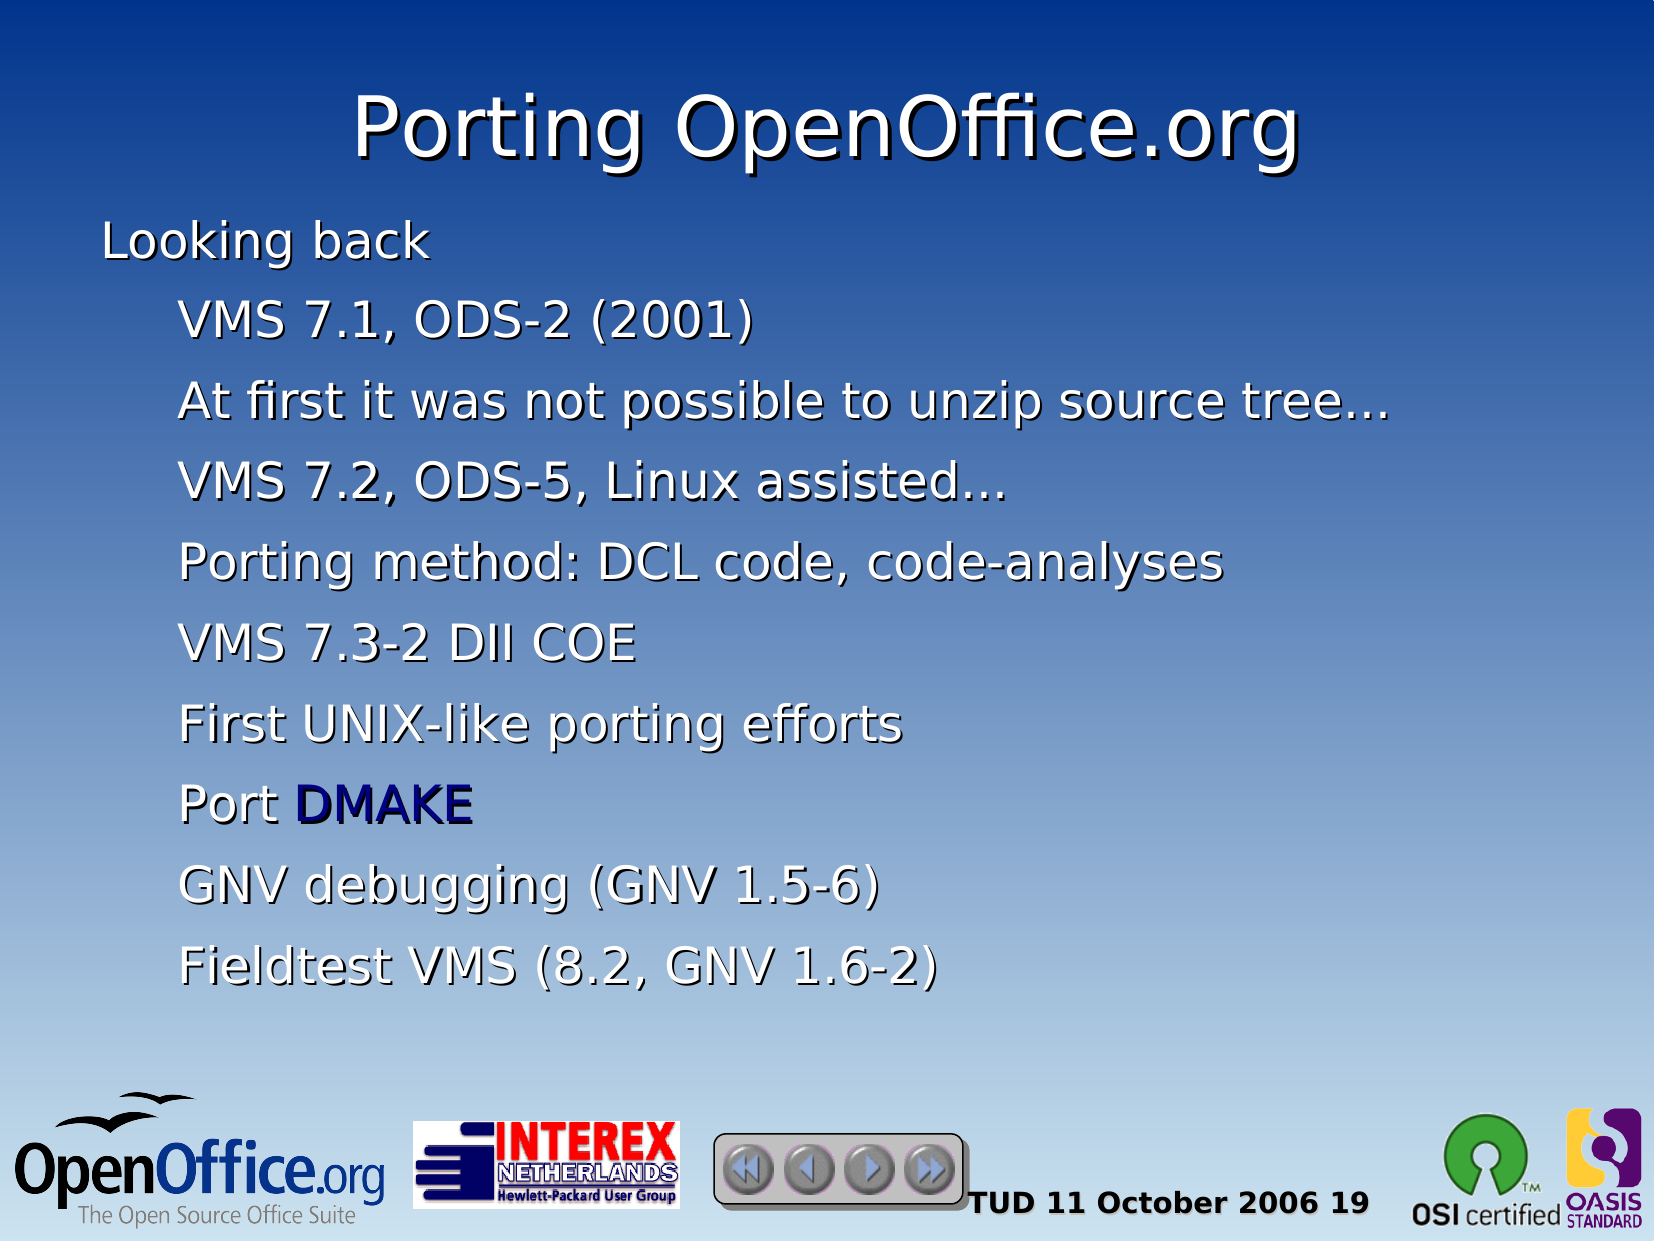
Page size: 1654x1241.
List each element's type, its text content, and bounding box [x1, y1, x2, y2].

picture [723, 1144, 774, 1195]
picture [413, 1121, 680, 1209]
list Looking back VMS 7.1, ODS-2 (2001) At first it was not possible to unzip source tree... VMS 7.2, ODS-5, Linux assisted... Porting method: DCL code, code-analyses VMS 7.3-2 DII COE First UNIX-like porting efforts Port DMAKE GNV debugging (GNV 1.5-6) Fieldtest VMS (8.2, GNV 1.6-2) [82, 212, 1571, 1069]
picture [904, 1144, 955, 1195]
title Porting OpenOffice.org [82, 49, 1571, 207]
text_box TUD 11 October 2006 32 [974, 1181, 1500, 1241]
picture [784, 1144, 835, 1195]
picture [15, 1092, 384, 1229]
picture [1405, 1102, 1654, 1238]
picture [844, 1144, 895, 1195]
text_box [714, 1133, 963, 1204]
